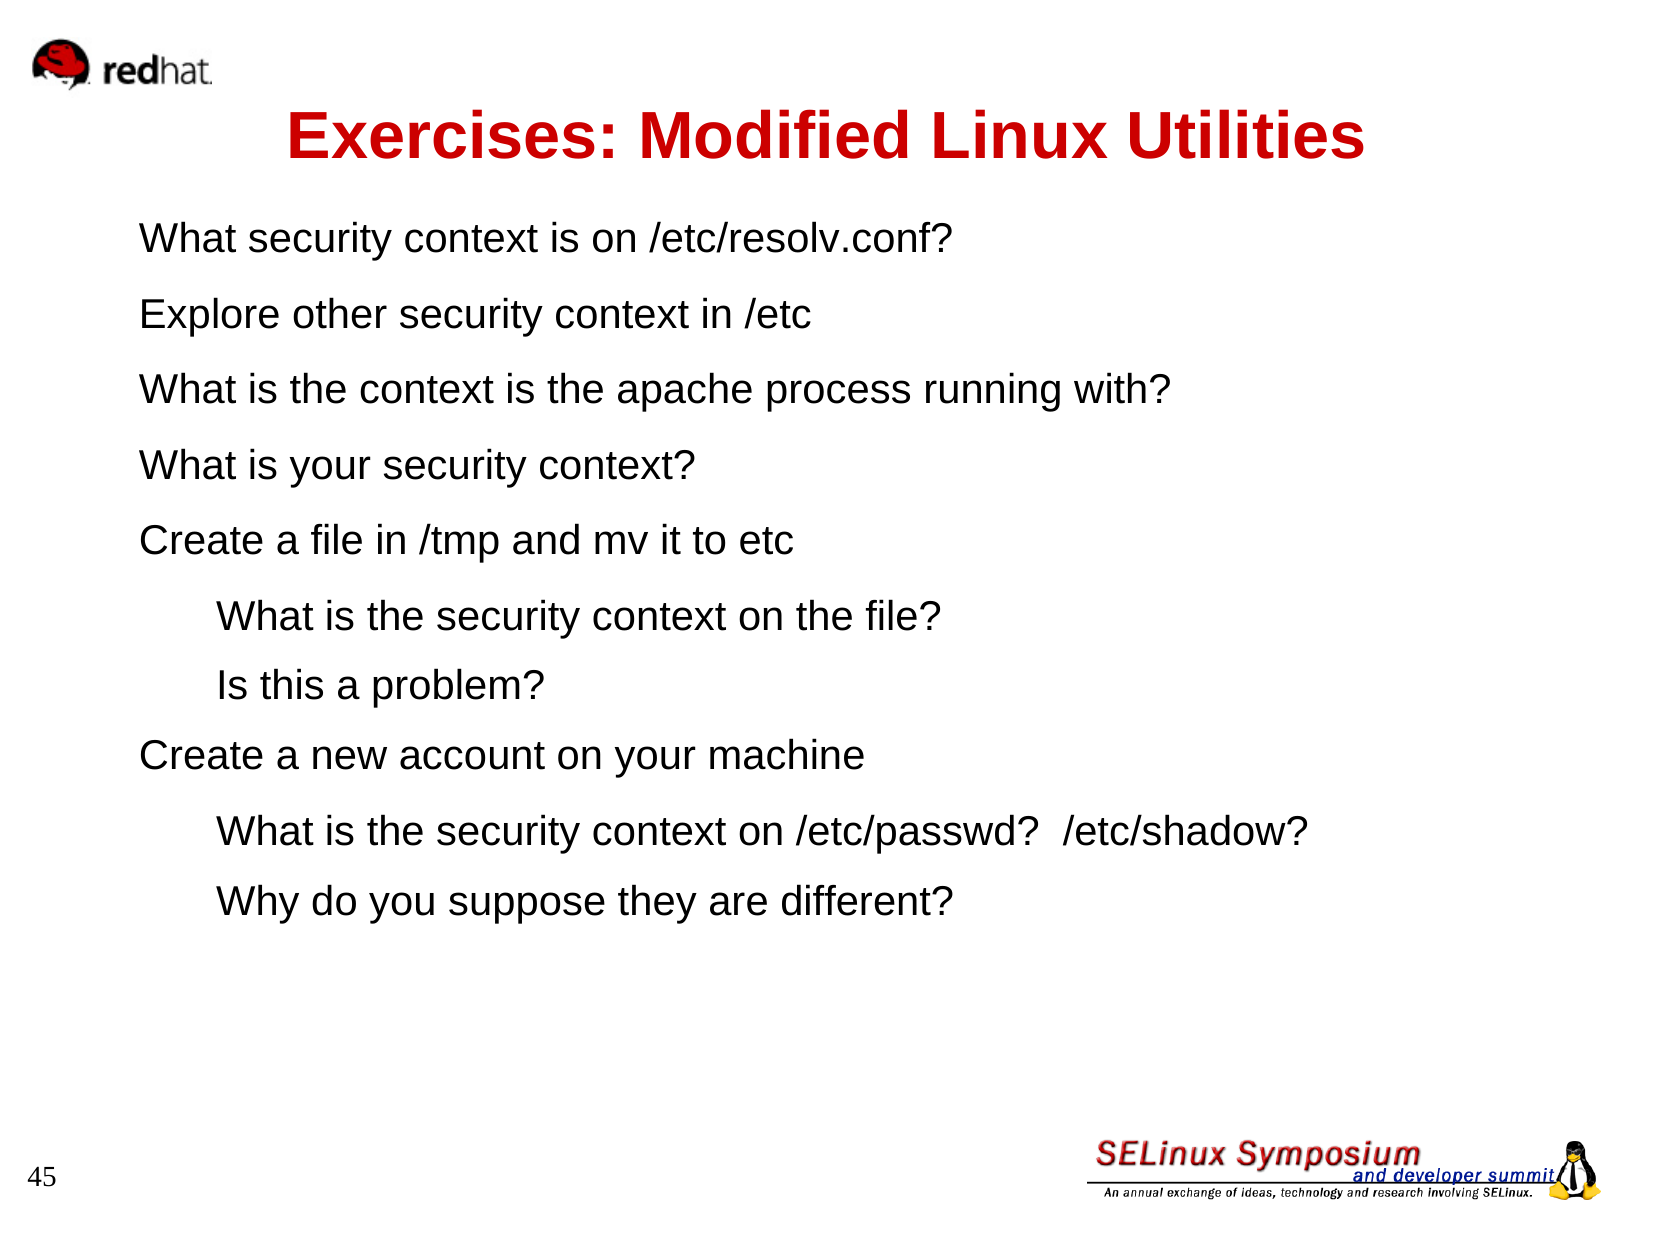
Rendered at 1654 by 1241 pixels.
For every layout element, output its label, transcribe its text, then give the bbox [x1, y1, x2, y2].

picture [31, 37, 212, 98]
list What security context is on /etc/resolv.conf? Explore other security context in /etc What is the context is the apache process running with? What is your security context? Create a file in /tmp and mv it to etc What is the security context on the file? Is this a problem? Create a new account on your machine What is the security context on /etc/passwd? /etc/shadow? Why do you suppose they are different? [121, 214, 1534, 1088]
title Exercises: Modified Linux Utilities [121, 55, 1534, 214]
picture [1087, 1135, 1613, 1200]
